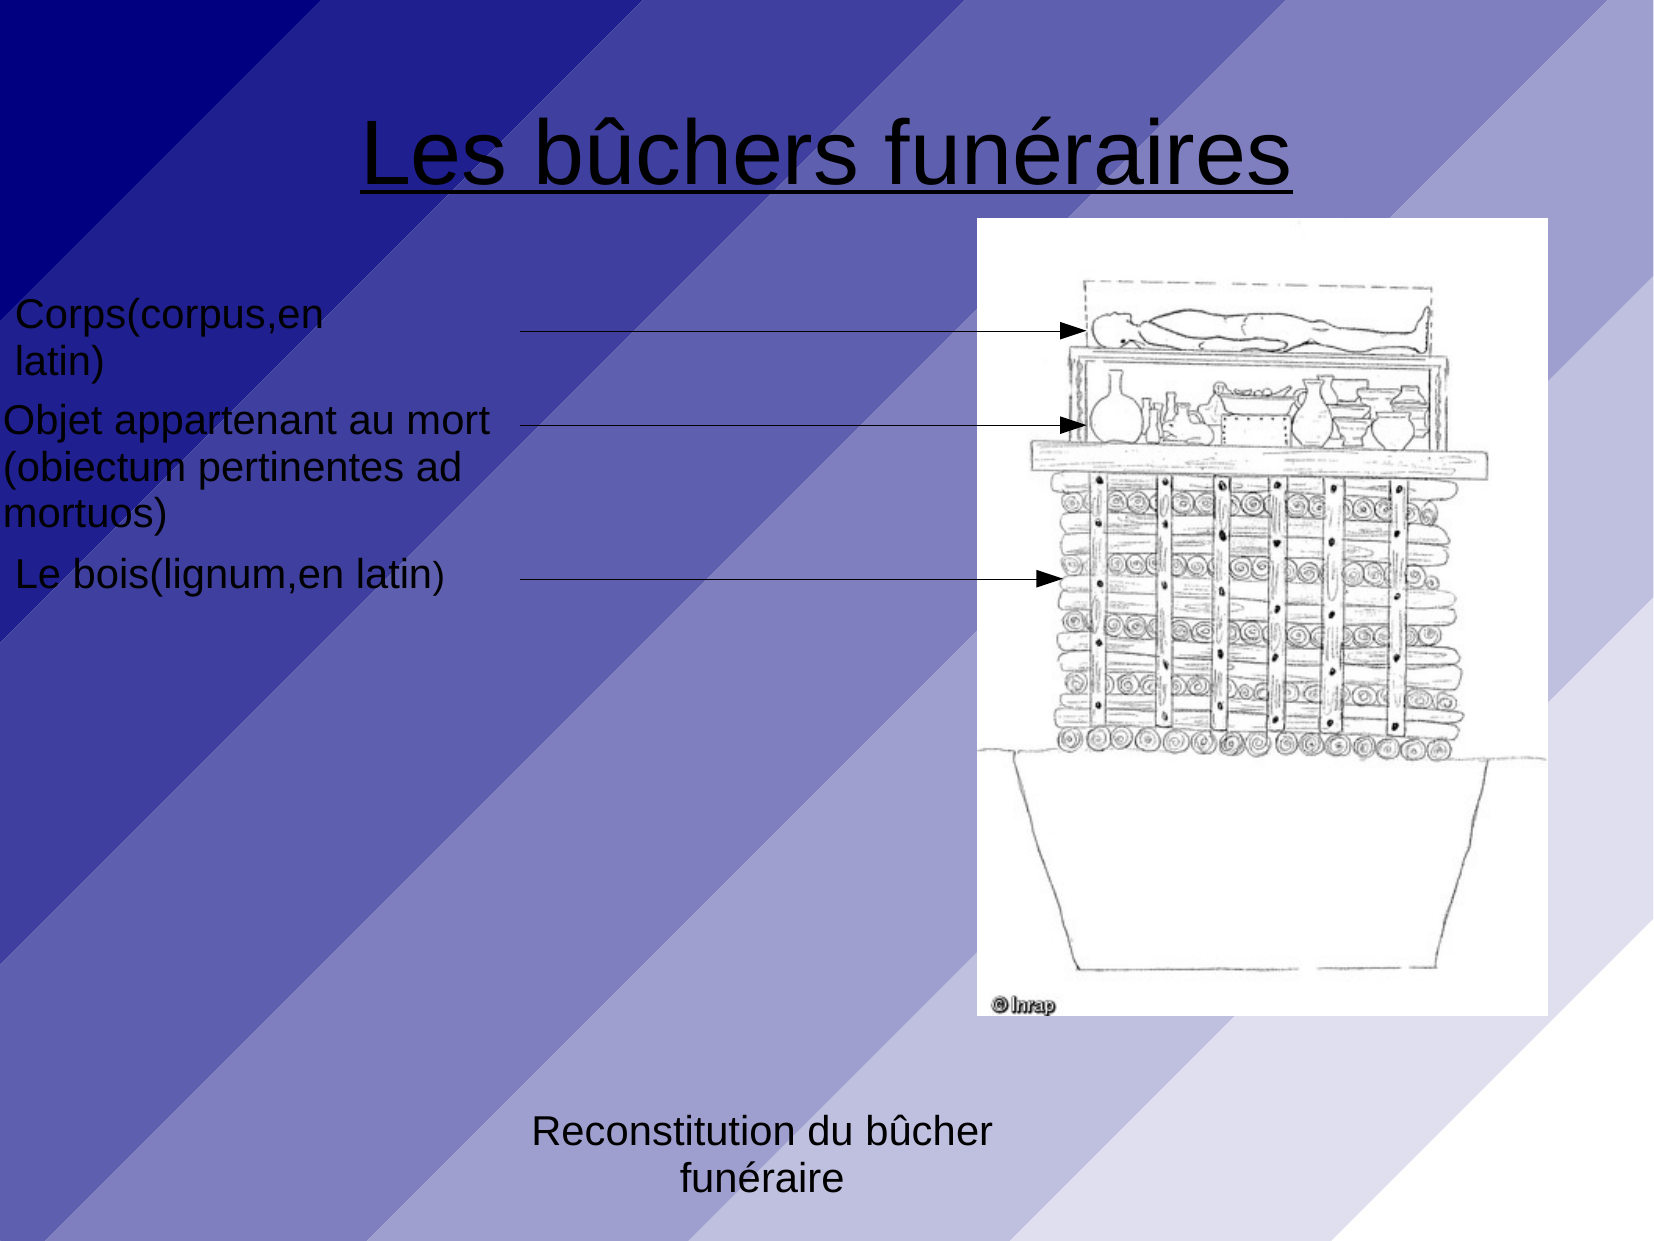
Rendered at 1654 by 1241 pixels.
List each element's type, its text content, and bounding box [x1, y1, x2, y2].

title Les bûchers funéraires [82, 49, 1571, 257]
picture [977, 218, 1548, 1016]
text_box Corps(corpus,en latin) [0, 283, 390, 389]
text_box Reconstitution du bûcher funéraire [461, 1100, 1063, 1209]
text_box Objet appartenant au mort (obiectum pertinentes ad mortuos) [0, 389, 591, 545]
text_box Le bois(lignum,en latin) [0, 545, 497, 605]
